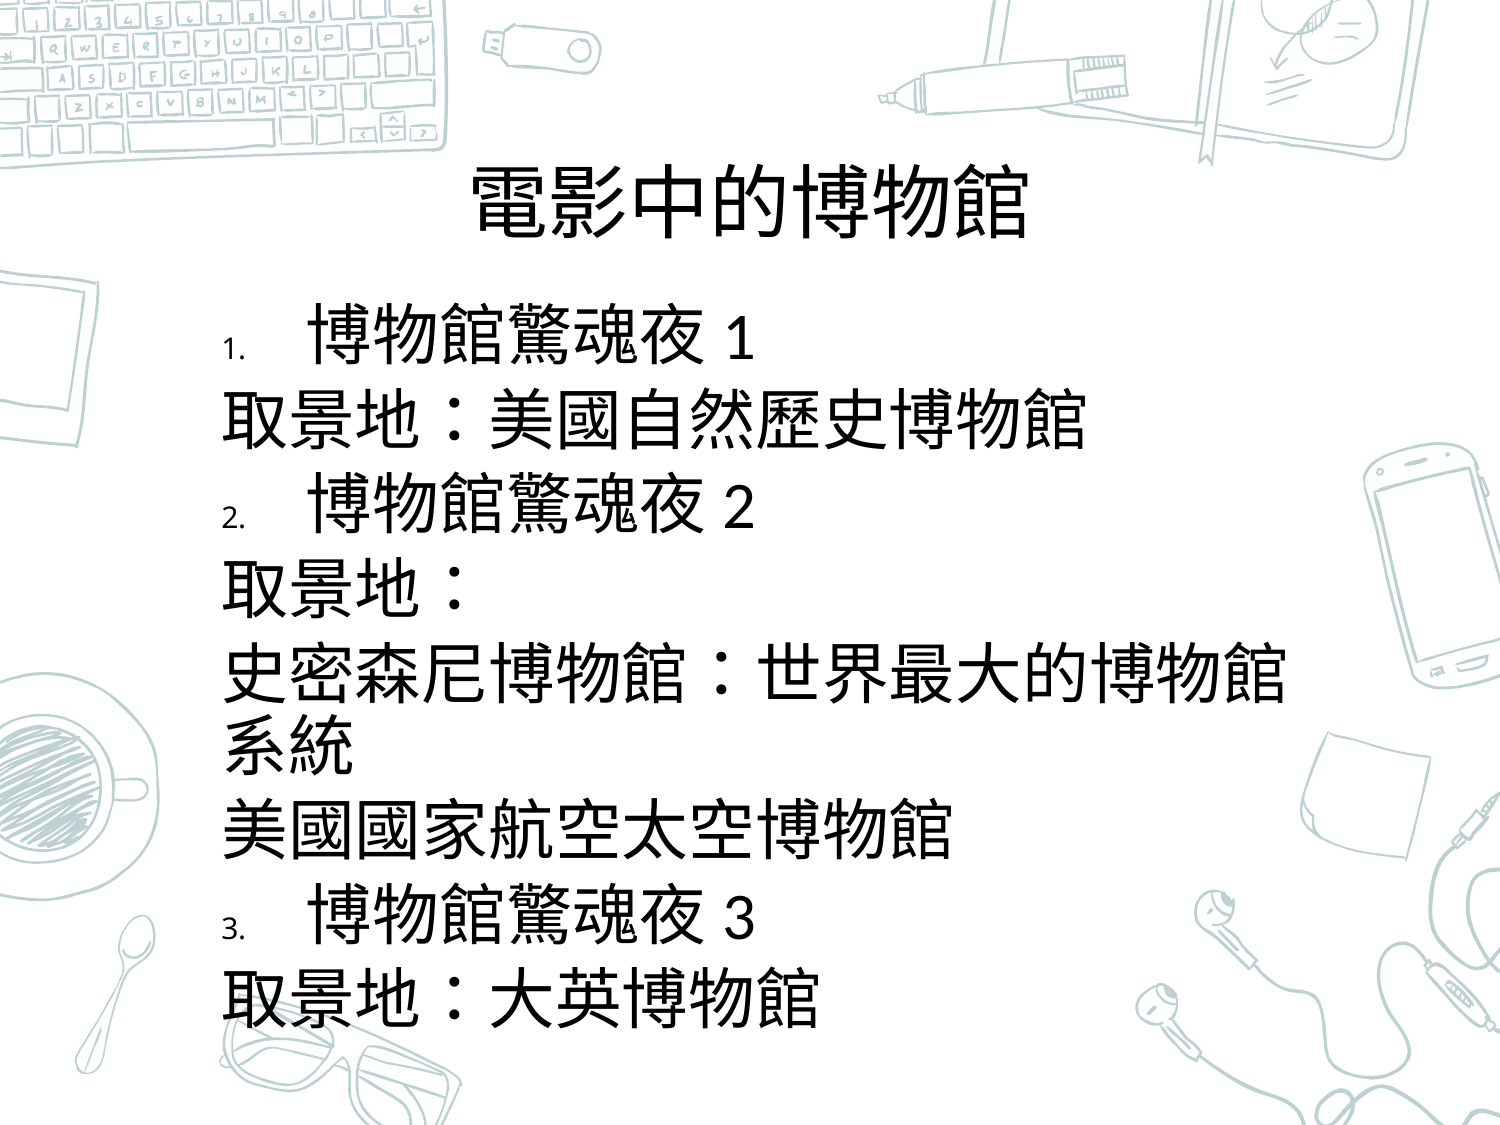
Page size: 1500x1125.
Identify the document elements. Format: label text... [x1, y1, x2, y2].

title 電影中的博物館 [185, 136, 1315, 264]
list 博物館驚魂夜1 取景地：美國自然歷史博物館 博物館驚魂夜2 取景地： 史密森尼博物館：世界最大的博物館系統 美國國家航空太空博物館 博物館驚魂夜3 取景地：大英博物館 [185, 287, 1329, 1125]
